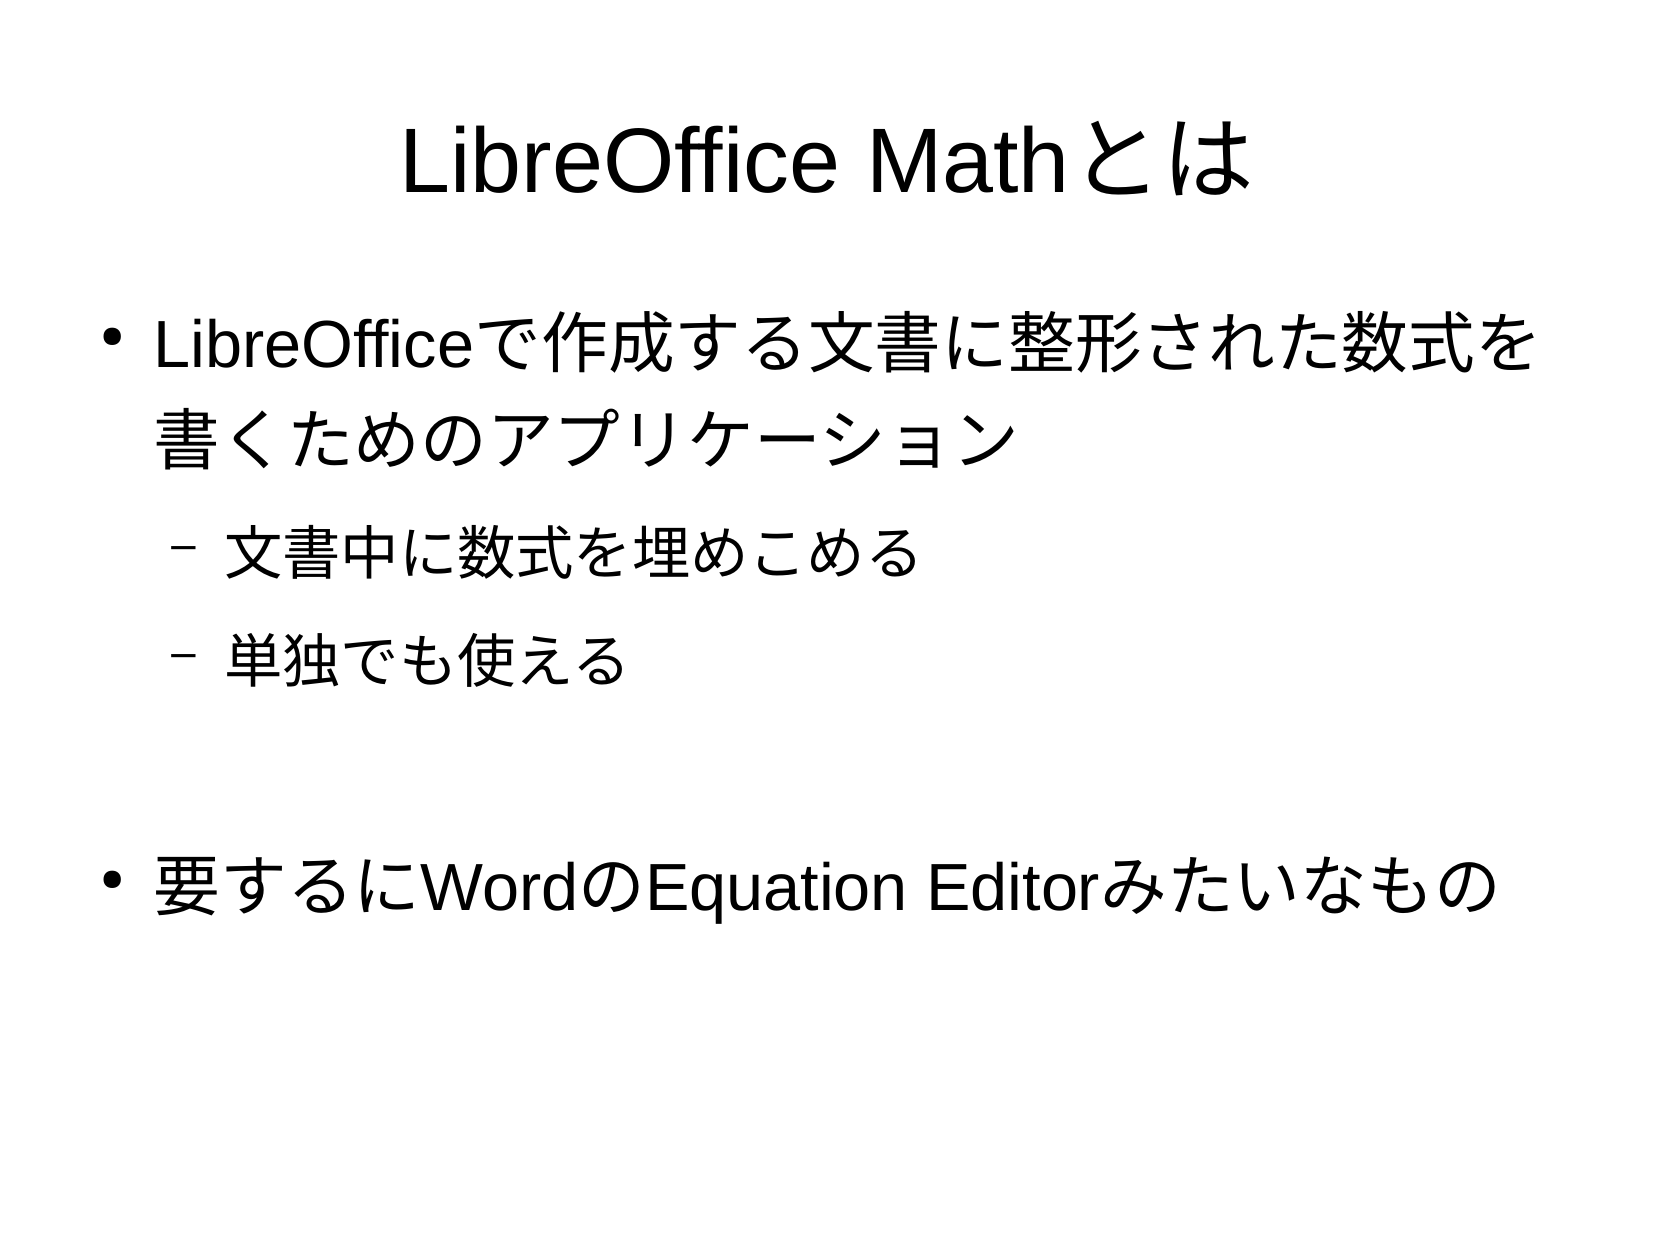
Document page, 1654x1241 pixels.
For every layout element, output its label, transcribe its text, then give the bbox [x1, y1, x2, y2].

title LibreOffice Mathとは [82, 49, 1571, 257]
list LibreOfficeで作成する文書に整形された数式を書くためのアプリケーション 文書中に数式を埋めこめる 単独でも使える 要するにWordのEquation Editorみたいなもの [82, 290, 1571, 1010]
